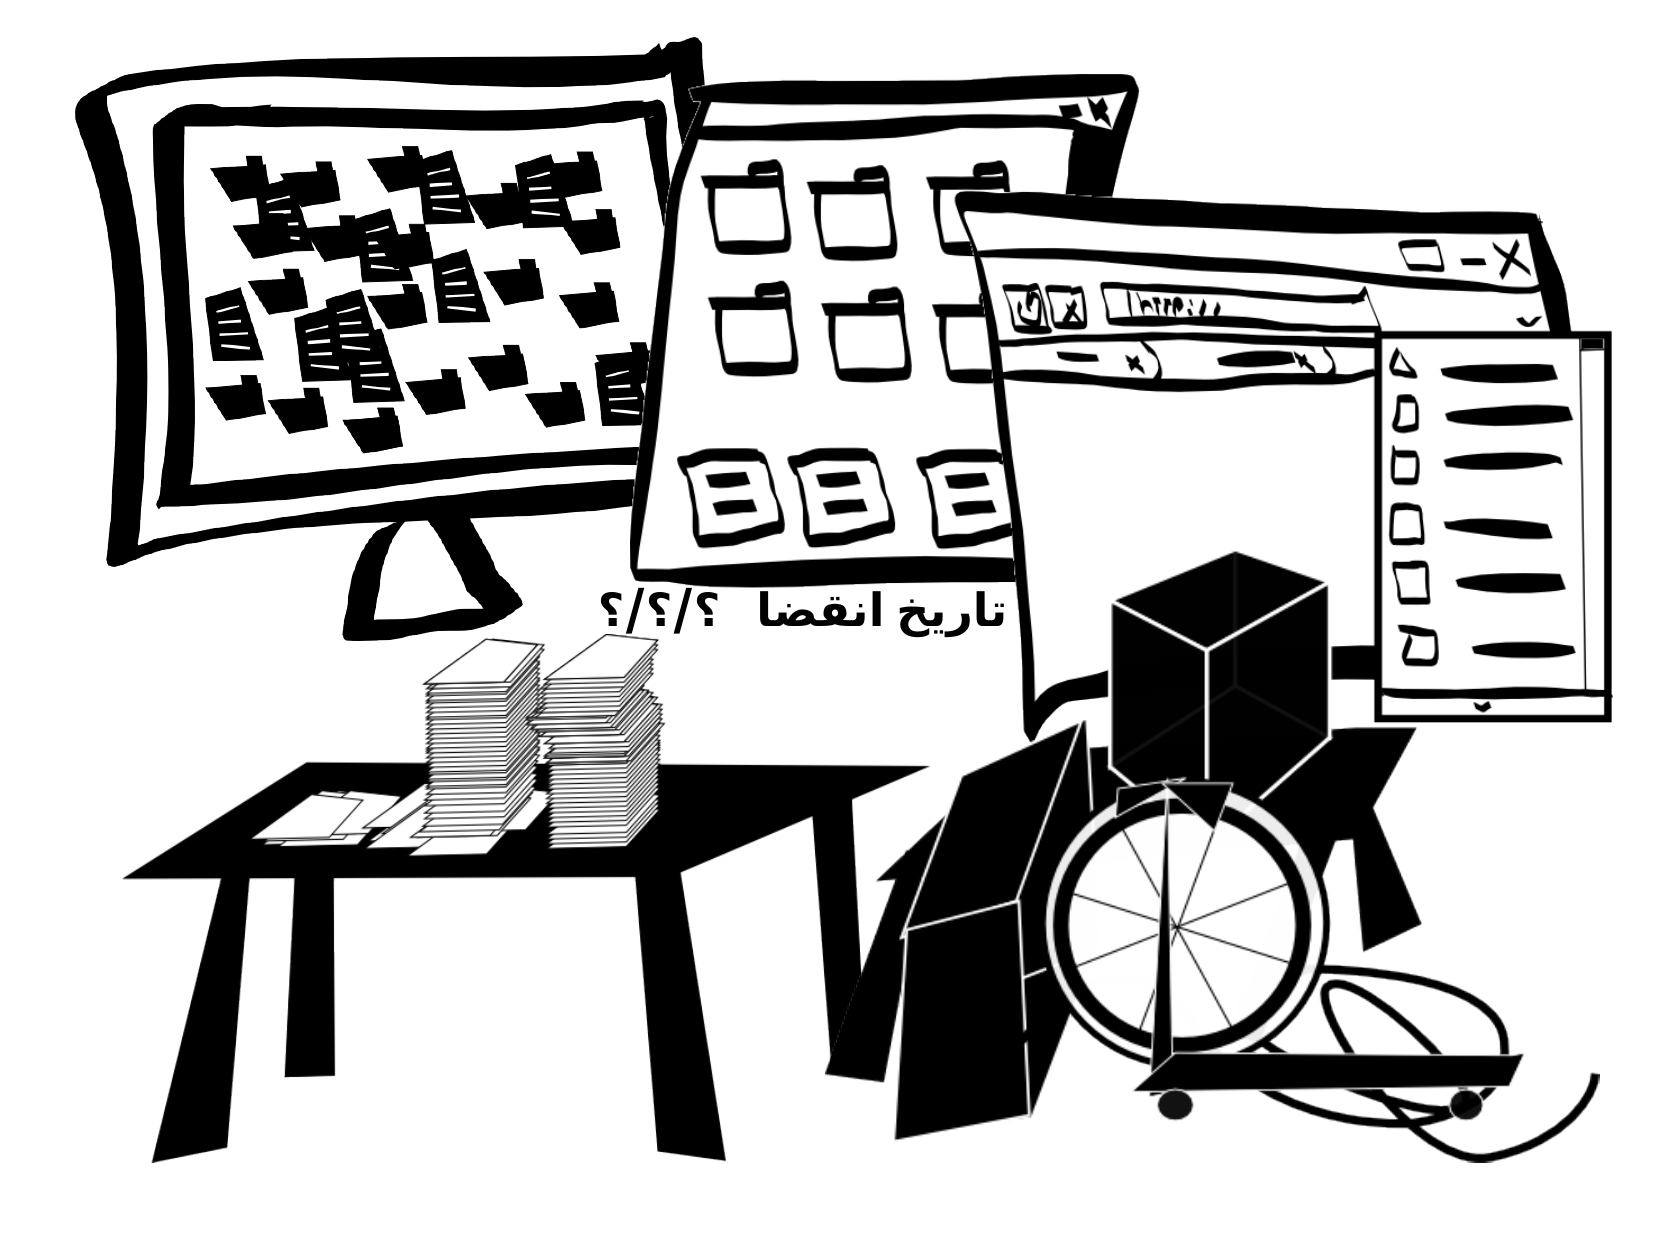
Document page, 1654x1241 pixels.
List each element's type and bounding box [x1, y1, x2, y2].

picture [75, 37, 1613, 1163]
